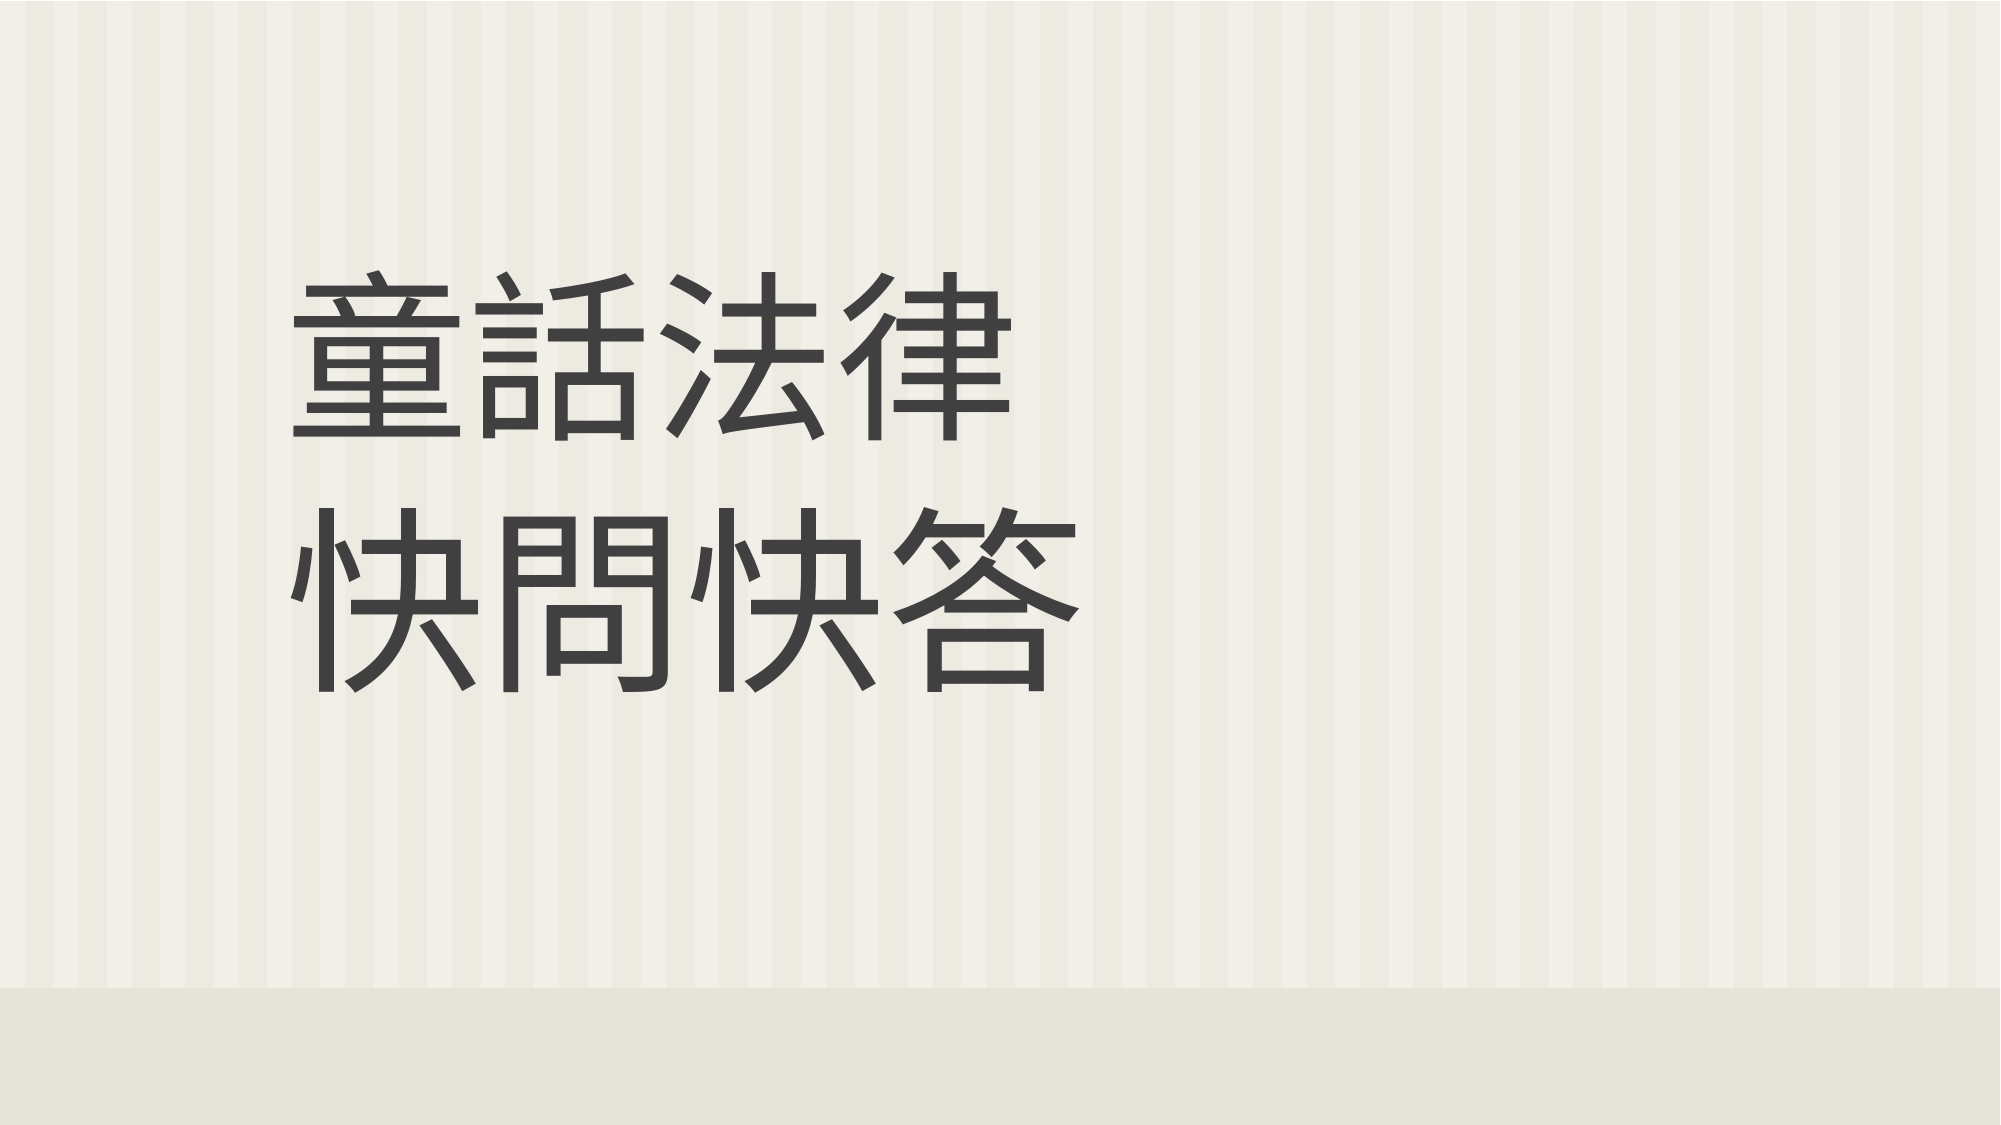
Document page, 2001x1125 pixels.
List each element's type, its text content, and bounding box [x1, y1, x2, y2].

text_box 快問快答 [270, 467, 1521, 726]
text_box 童話法律 [270, 234, 1521, 467]
